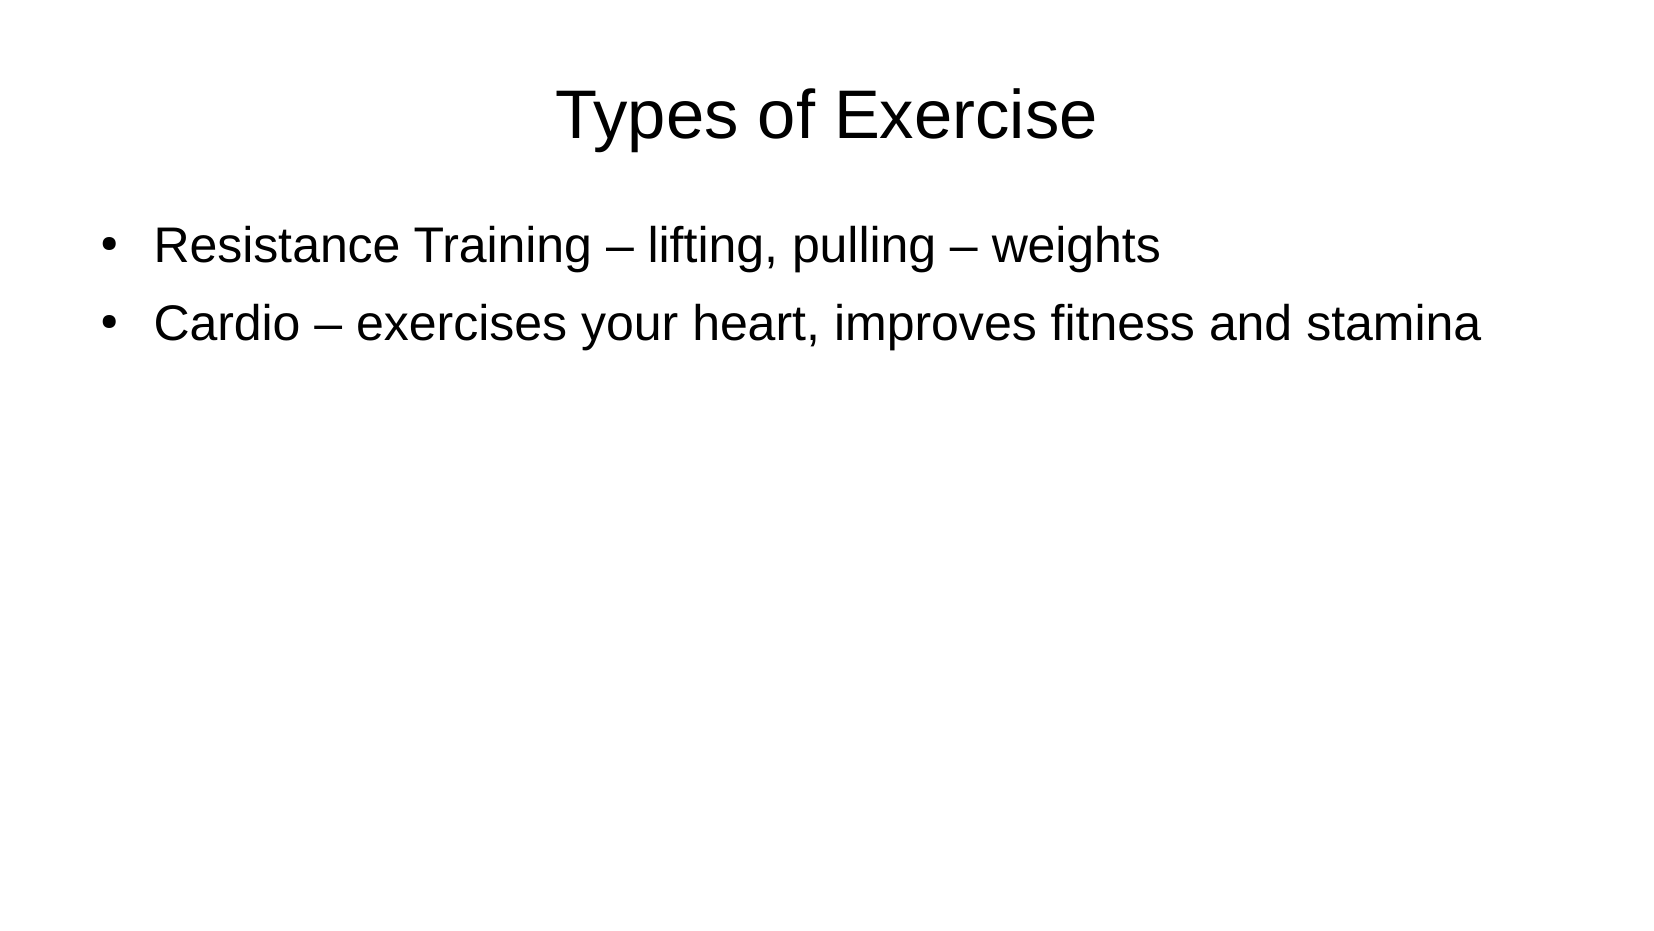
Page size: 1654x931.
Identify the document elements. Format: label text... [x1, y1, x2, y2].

list Resistance Training – lifting, pulling – weights Cardio – exercises your heart, improves fitness and stamina [82, 217, 1571, 758]
title Types of Exercise [82, 37, 1571, 193]
